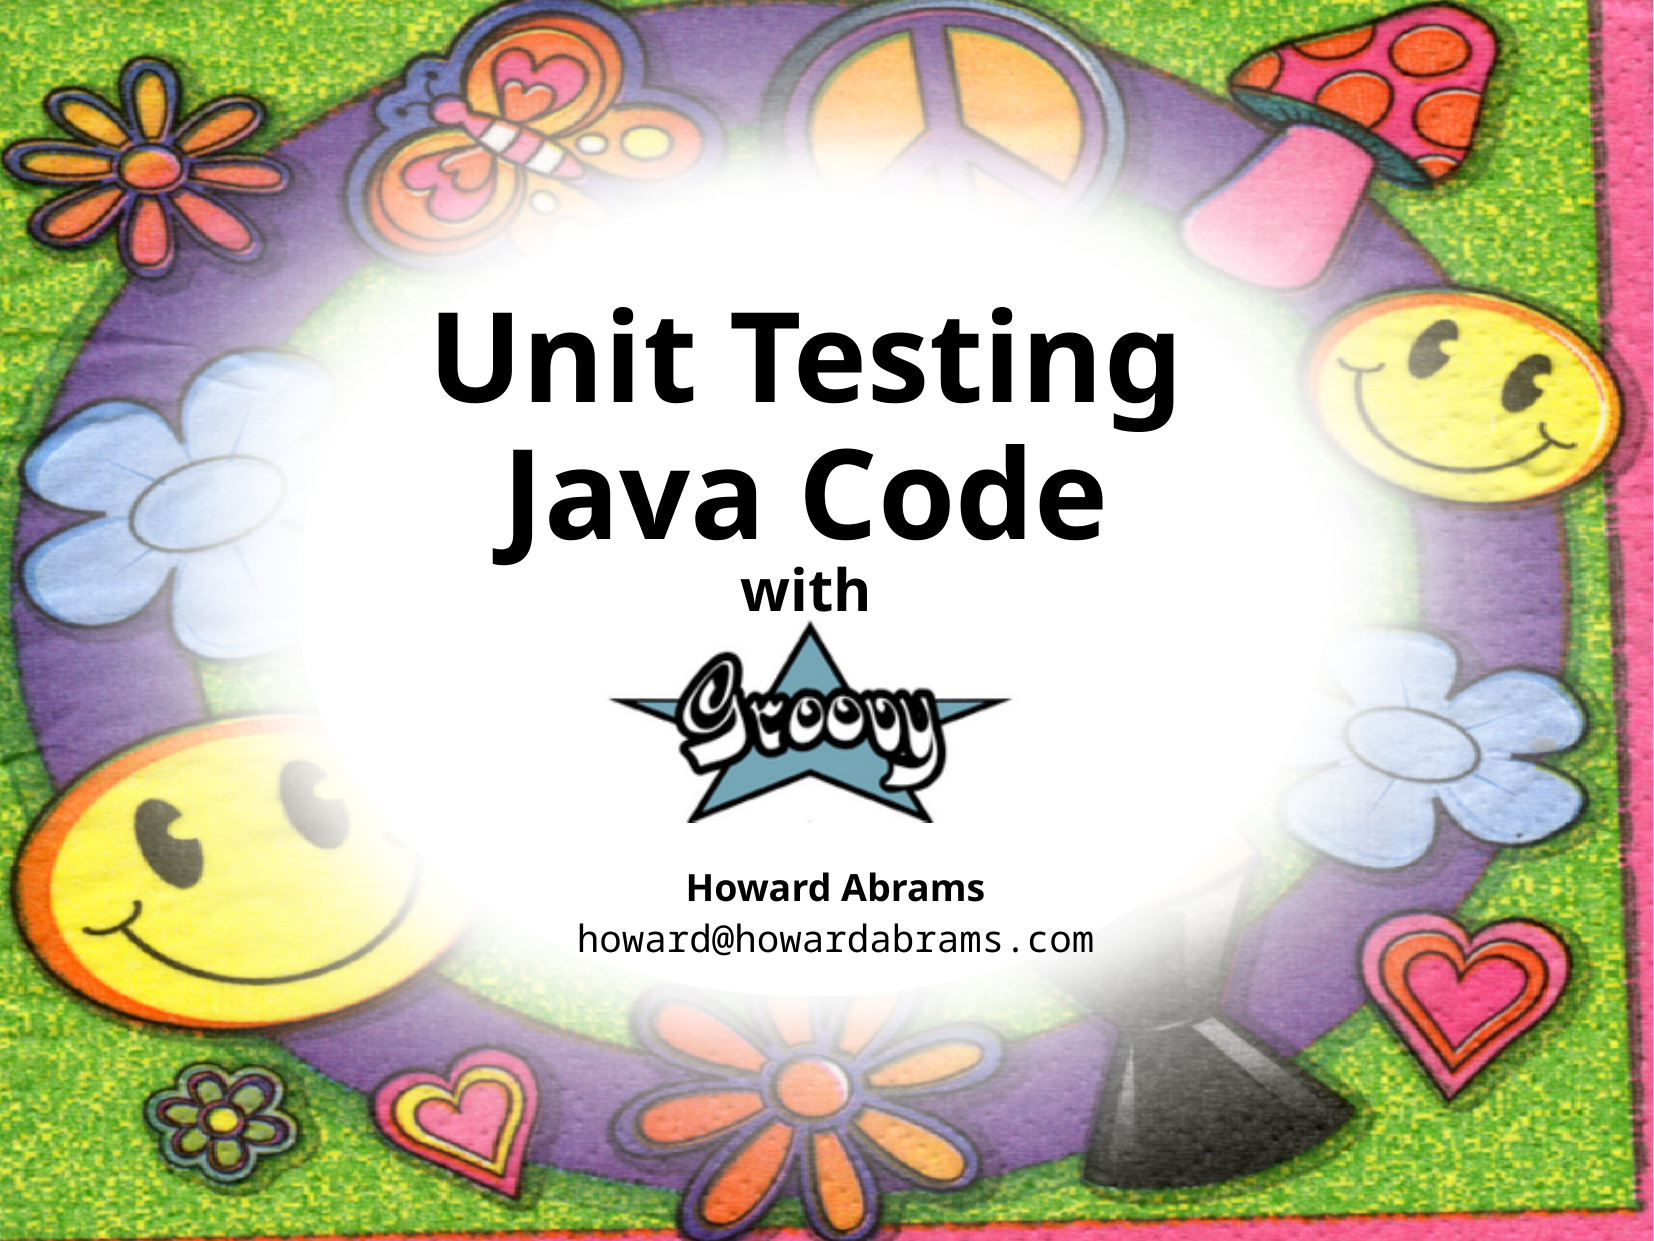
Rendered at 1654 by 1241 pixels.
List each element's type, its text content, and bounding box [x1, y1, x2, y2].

picture [0, 0, 1654, 1241]
subtitle Unit Testing Java Code with [0, 120, 1613, 796]
text_box Howard Abrams howard@howardabrams.com [562, 853, 1064, 959]
